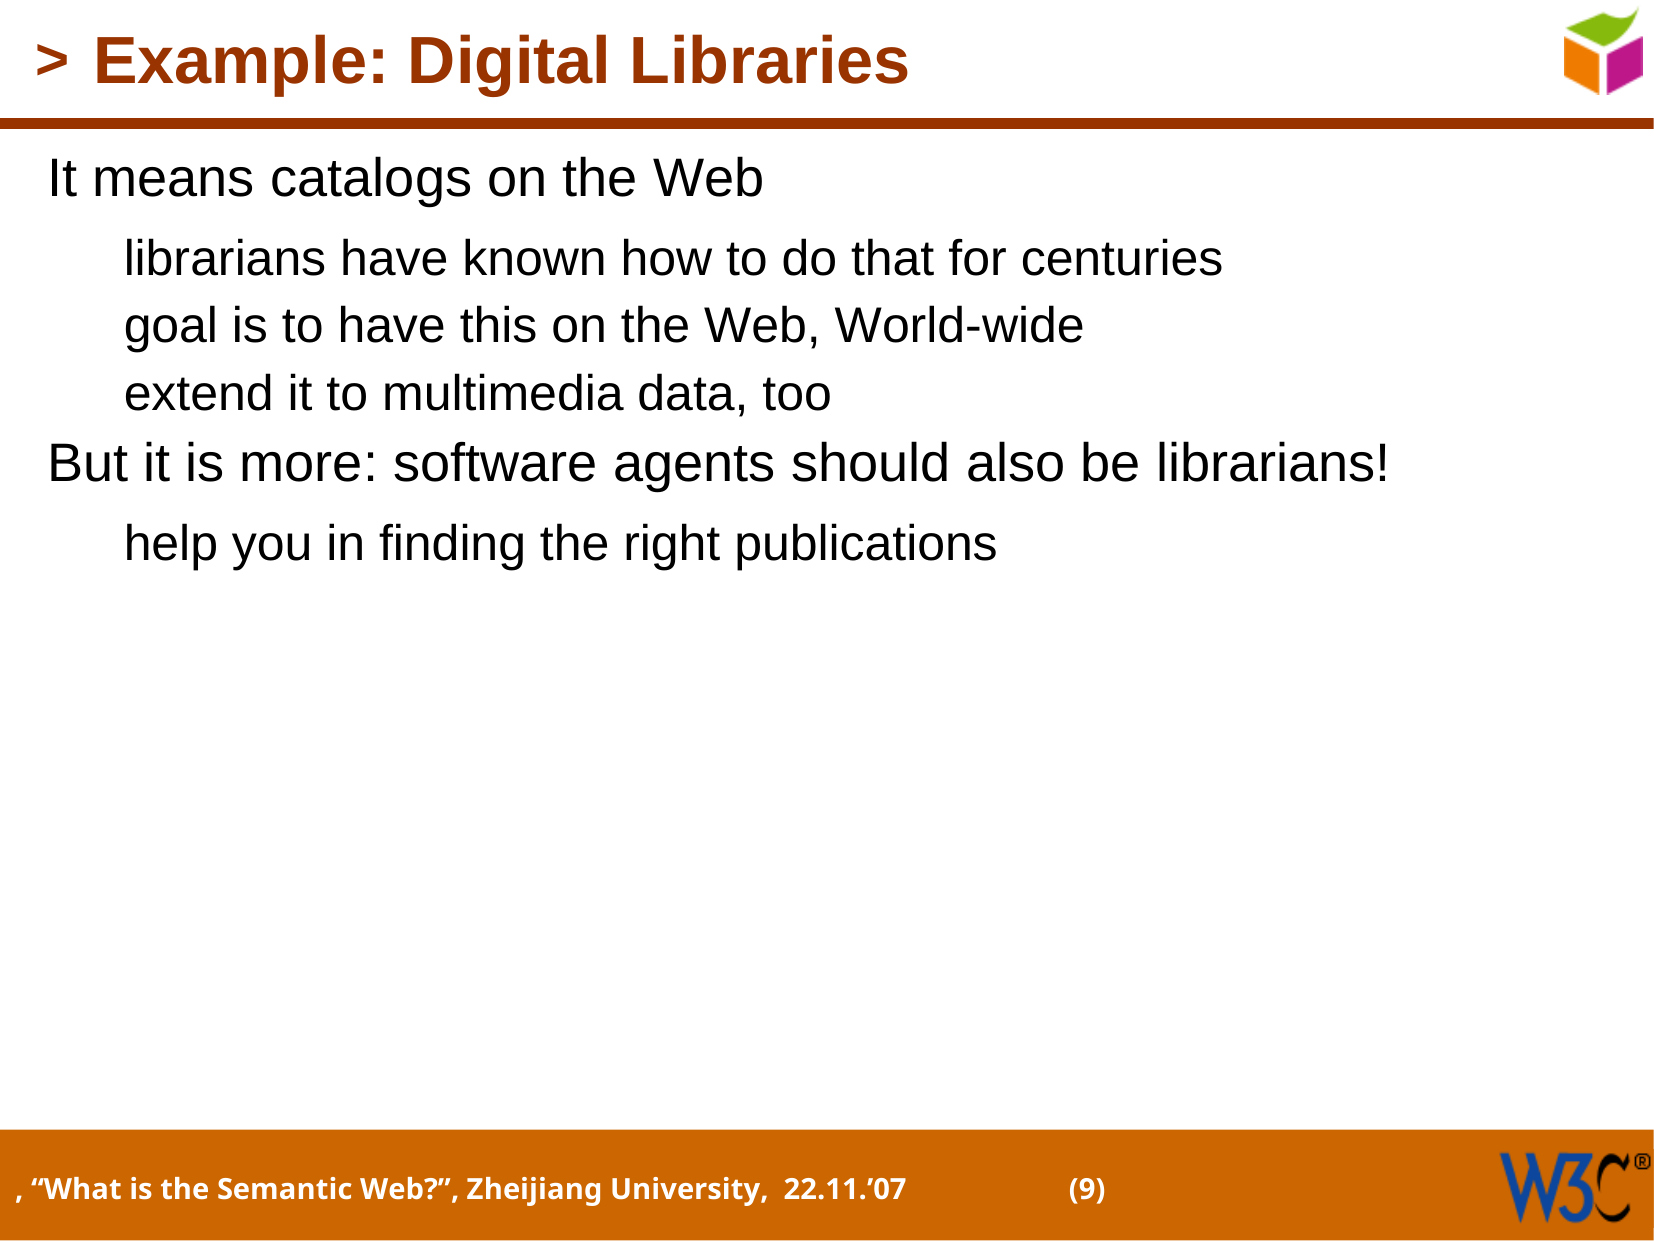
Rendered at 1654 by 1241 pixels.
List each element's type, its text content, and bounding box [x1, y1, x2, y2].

picture [1495, 1149, 1654, 1228]
picture [1564, 5, 1643, 95]
title Example: Digital Libraries [93, 0, 1493, 119]
list It means catalogs on the Web librarians have known how to do that for centuries goal is to have this on the Web, World-wide extend it to multimedia data, too But it is more: software agents should also be librarians! help you in finding the right publications [29, 147, 1624, 1119]
